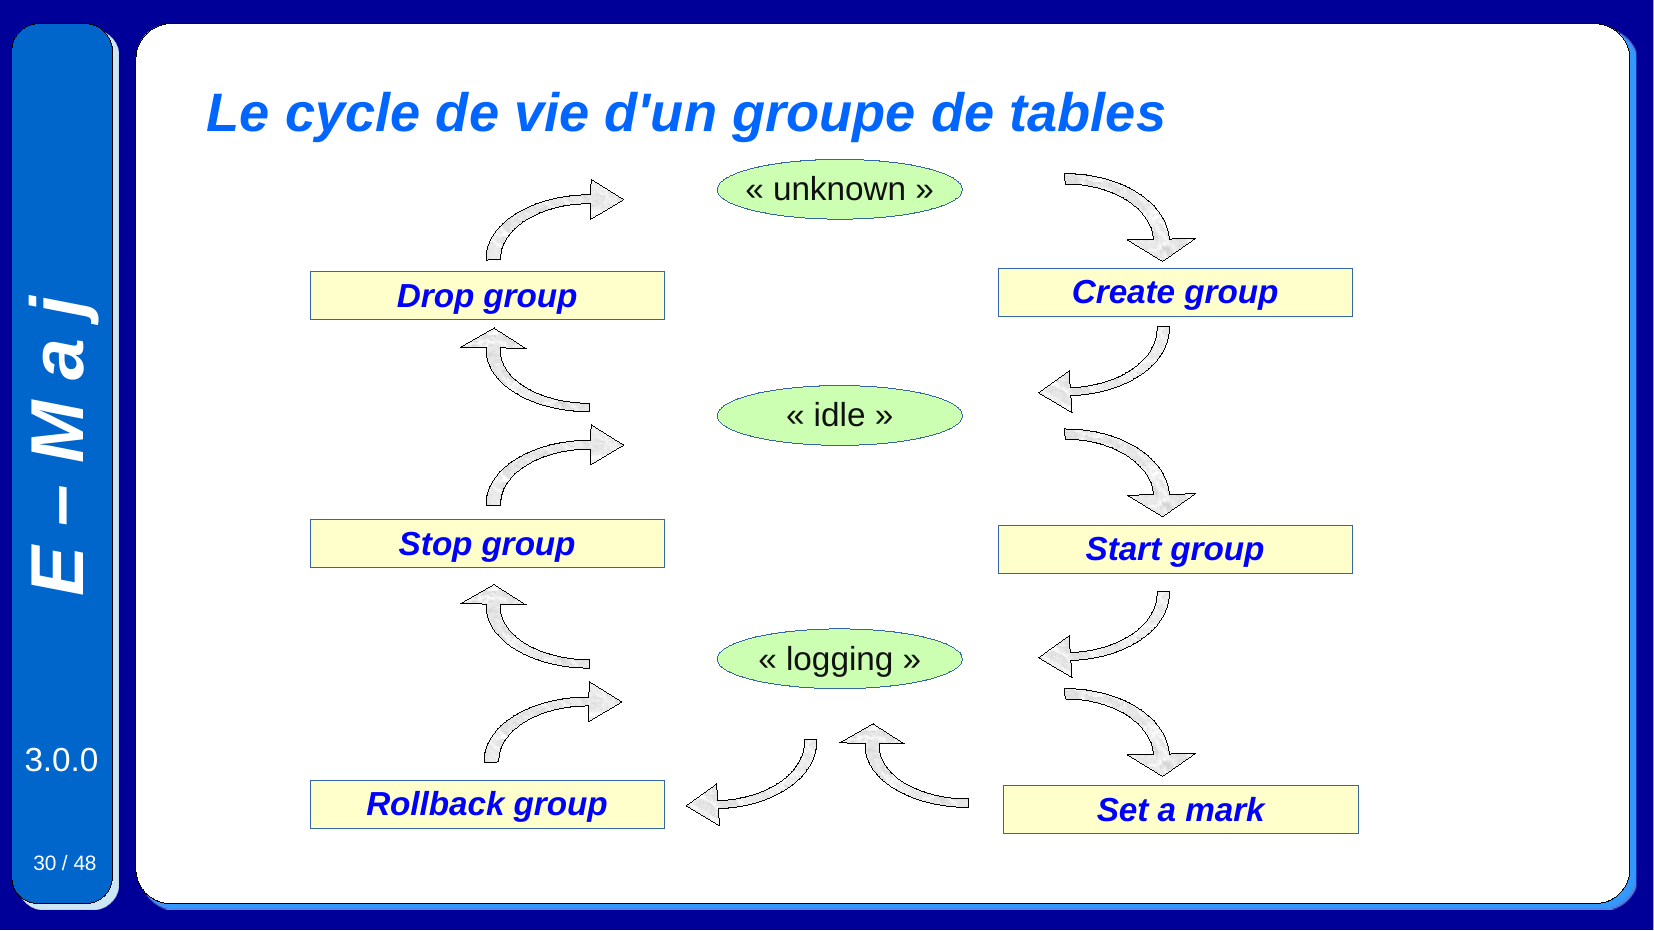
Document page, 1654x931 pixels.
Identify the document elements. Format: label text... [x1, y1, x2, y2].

text_box [1064, 428, 1196, 517]
text_box [460, 584, 590, 669]
text_box [486, 179, 624, 261]
text_box « idle » [717, 385, 963, 446]
text_box [460, 327, 590, 412]
text_box [1064, 688, 1196, 777]
title Le cycle de vie d'un groupe de tables [206, 34, 1593, 191]
text_box [686, 739, 817, 826]
text_box Drop group [310, 271, 665, 320]
text_box [486, 424, 624, 506]
text_box Stop group [310, 519, 665, 568]
text_box Set a mark [1003, 785, 1359, 834]
text_box [1038, 326, 1170, 413]
text_box Create group [998, 268, 1353, 317]
text_box Rollback group [310, 780, 665, 829]
text_box Start group [998, 525, 1353, 574]
text_box [1064, 173, 1196, 262]
text_box [1038, 591, 1170, 678]
text_box [484, 681, 622, 763]
text_box [839, 723, 969, 808]
text_box « logging » [717, 628, 963, 689]
text_box « unknown » [717, 159, 963, 220]
